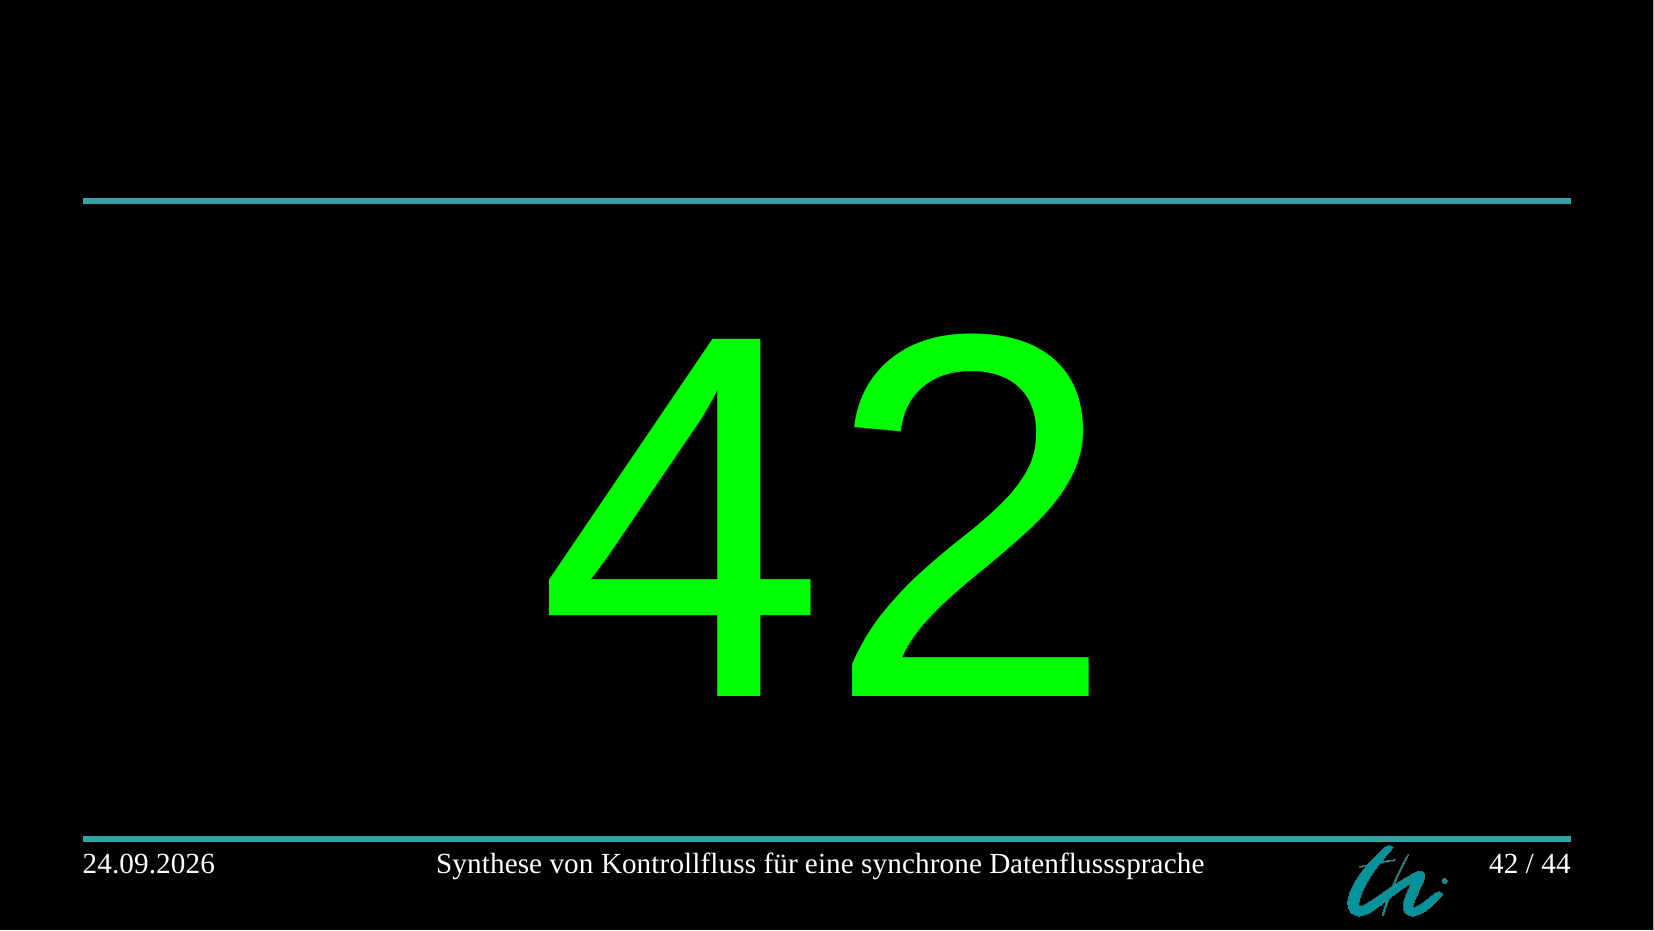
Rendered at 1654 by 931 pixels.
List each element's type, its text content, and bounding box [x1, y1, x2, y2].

subtitle 42 [82, 217, 1571, 815]
picture [1347, 845, 1448, 917]
